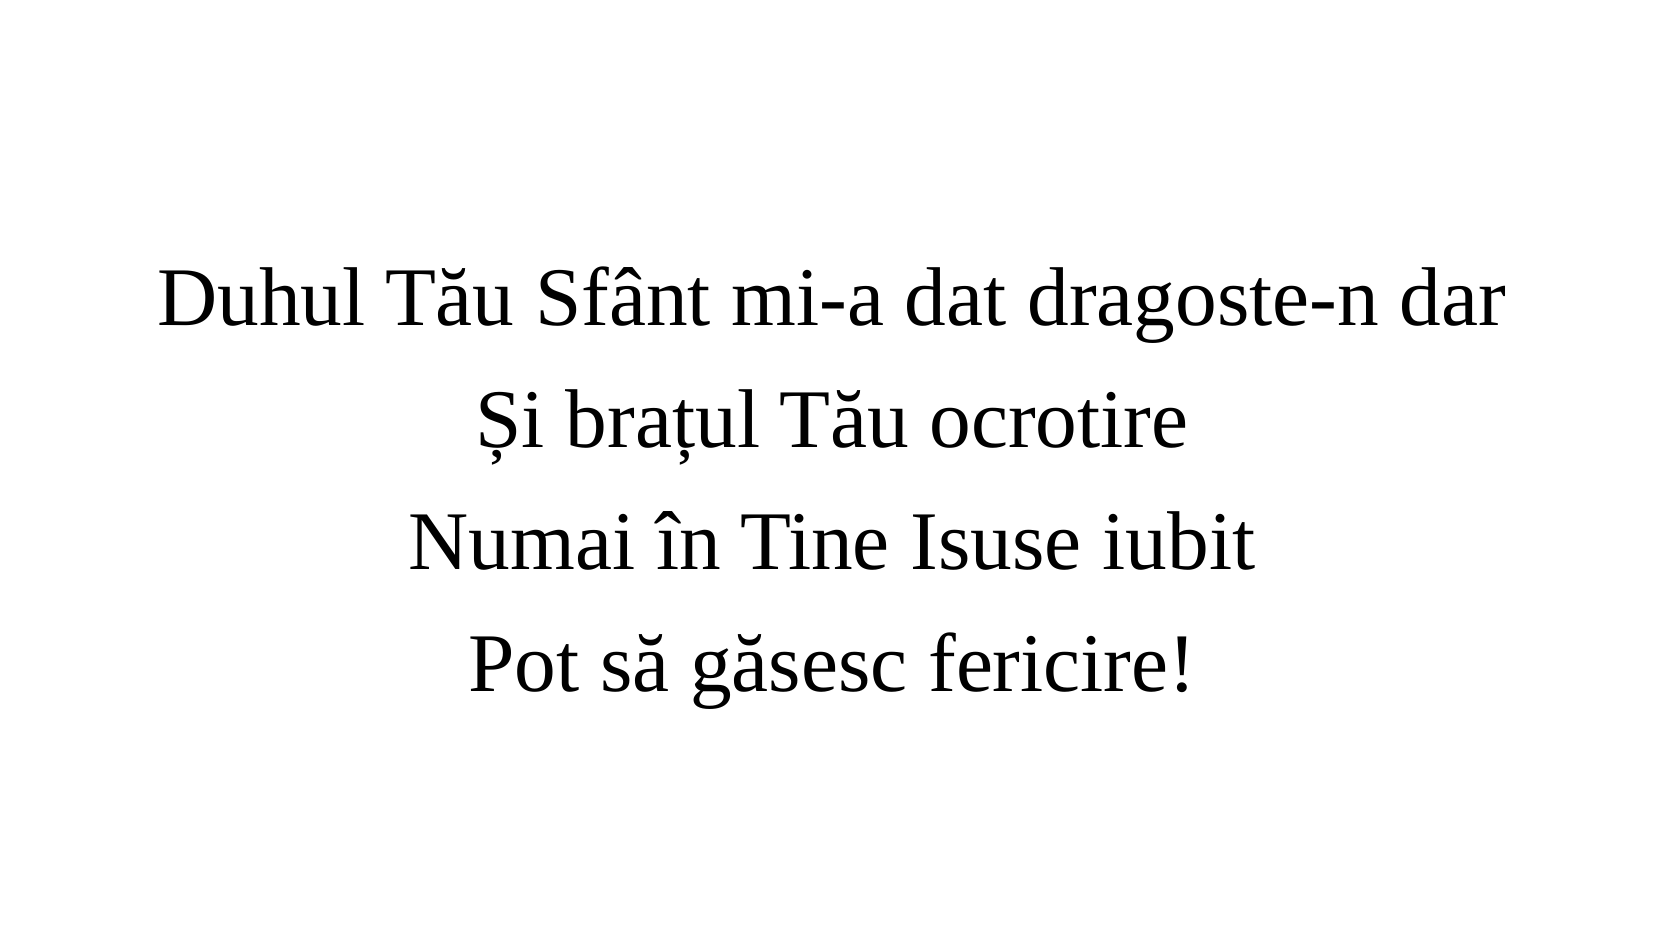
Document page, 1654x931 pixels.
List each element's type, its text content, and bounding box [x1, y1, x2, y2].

subtitle Duhul Tău Sfânt mi-a dat dragoste-n dar Și brațul Tău ocrotire Numai în Tine Isuse iubit Pot să găsesc fericire! [94, 242, 1571, 709]
